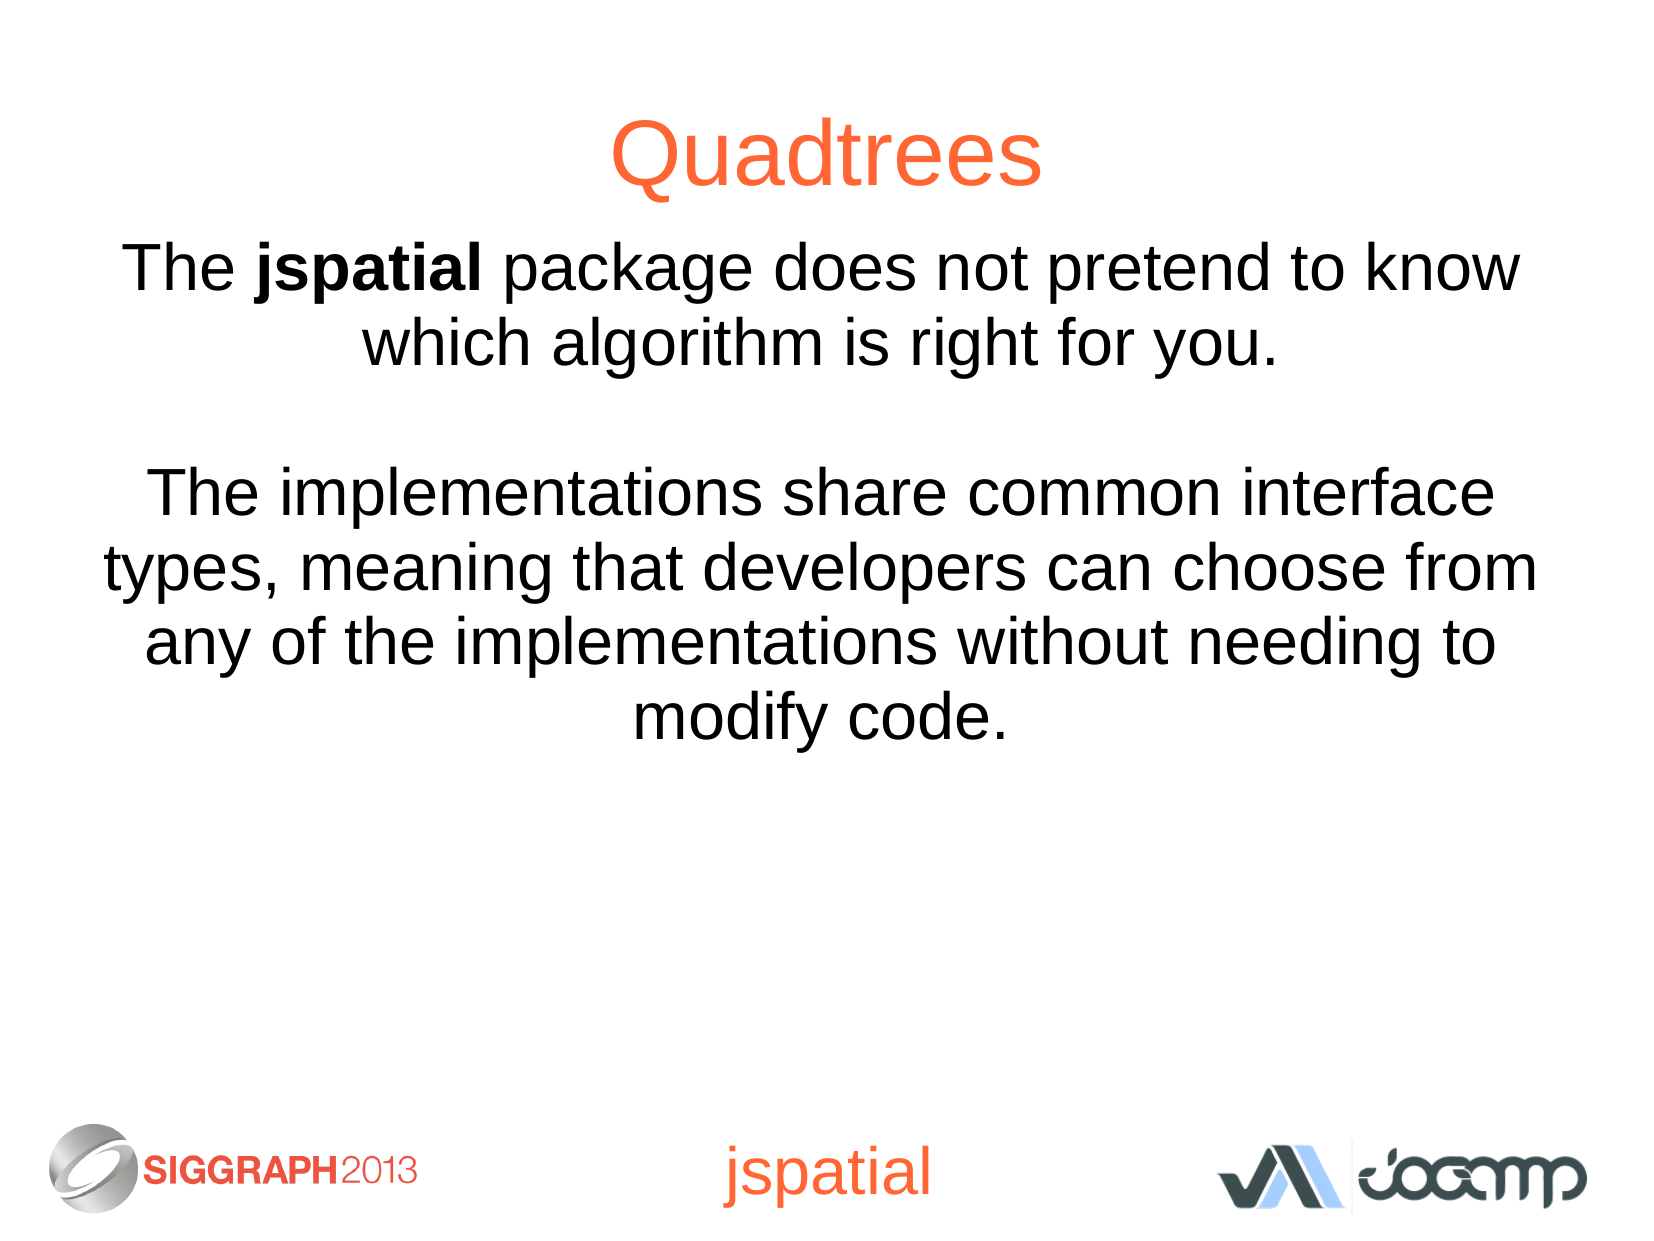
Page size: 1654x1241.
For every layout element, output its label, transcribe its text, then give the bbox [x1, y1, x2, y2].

title jspatial [642, 1125, 1016, 1217]
picture [1215, 1139, 1587, 1215]
subtitle The jspatial package does not pretend to know which algorithm is right for you. The implementations share common interface types, meaning that developers can choose from any of the implementations without needing to modify code. [68, 49, 1576, 1010]
picture [45, 1122, 421, 1215]
